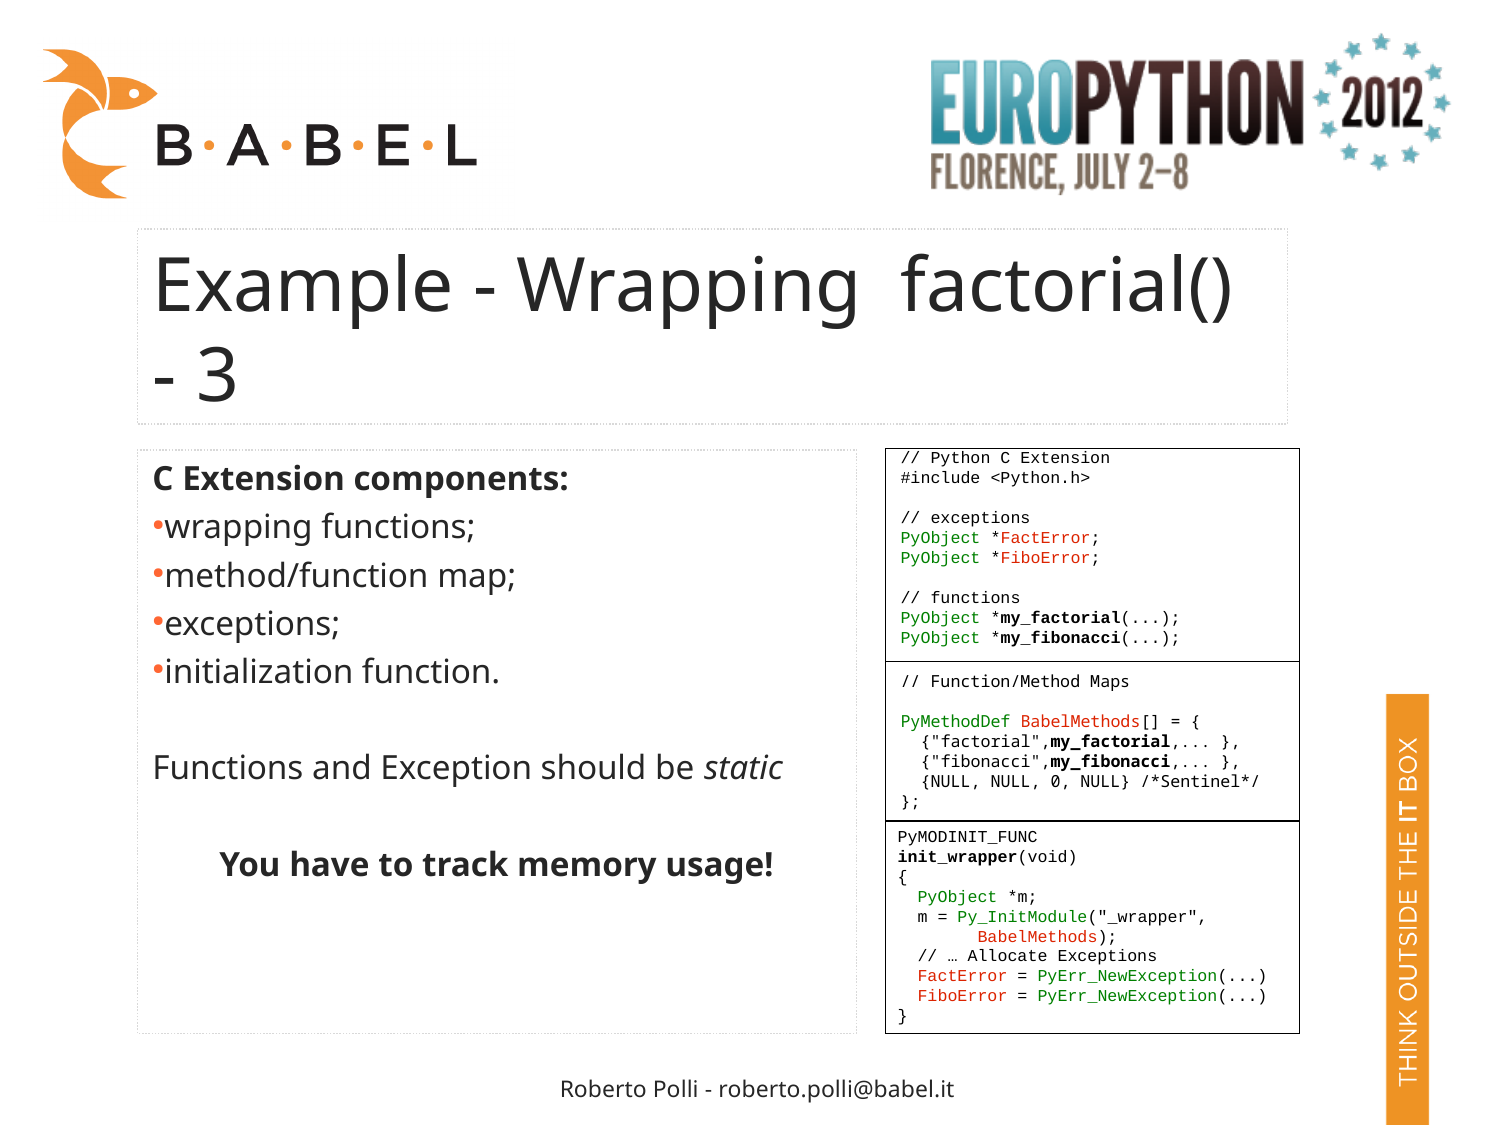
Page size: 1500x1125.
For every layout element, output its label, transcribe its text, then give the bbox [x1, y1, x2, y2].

picture [37, 37, 515, 222]
text_box // Python C Extension #include <Python.h> // exceptions PyObject *FactError; PyObject *FiboError; // functions PyObject *my_factorial(...); PyObject *my_fibonacci(...); [885, 448, 1300, 661]
list C Extension components: wrapping functions; method/function map; exceptions; initialization function. Functions and Exception should be static You have to track memory usage! [137, 450, 857, 1034]
title Example - Wrapping factorial() - 3 [137, 232, 1288, 421]
text_box PyMODINIT_FUNC init_wrapper(void) { PyObject *m; m = Py_InitModule("_wrapper", BabelMethods); // … Allocate Exceptions FactError = PyErr_NewException(...) FiboError = PyErr_NewException(...) } [885, 821, 1300, 1034]
picture [931, 29, 1463, 207]
picture [1379, 687, 1434, 1125]
text_box // Function/Method Maps PyMethodDef BabelMethods[] = { {"factorial",my_factorial,... }, {"fibonacci",my_fibonacci,... }, {NULL, NULL, 0, NULL} /*Sentinel*/ }; [885, 661, 1300, 821]
